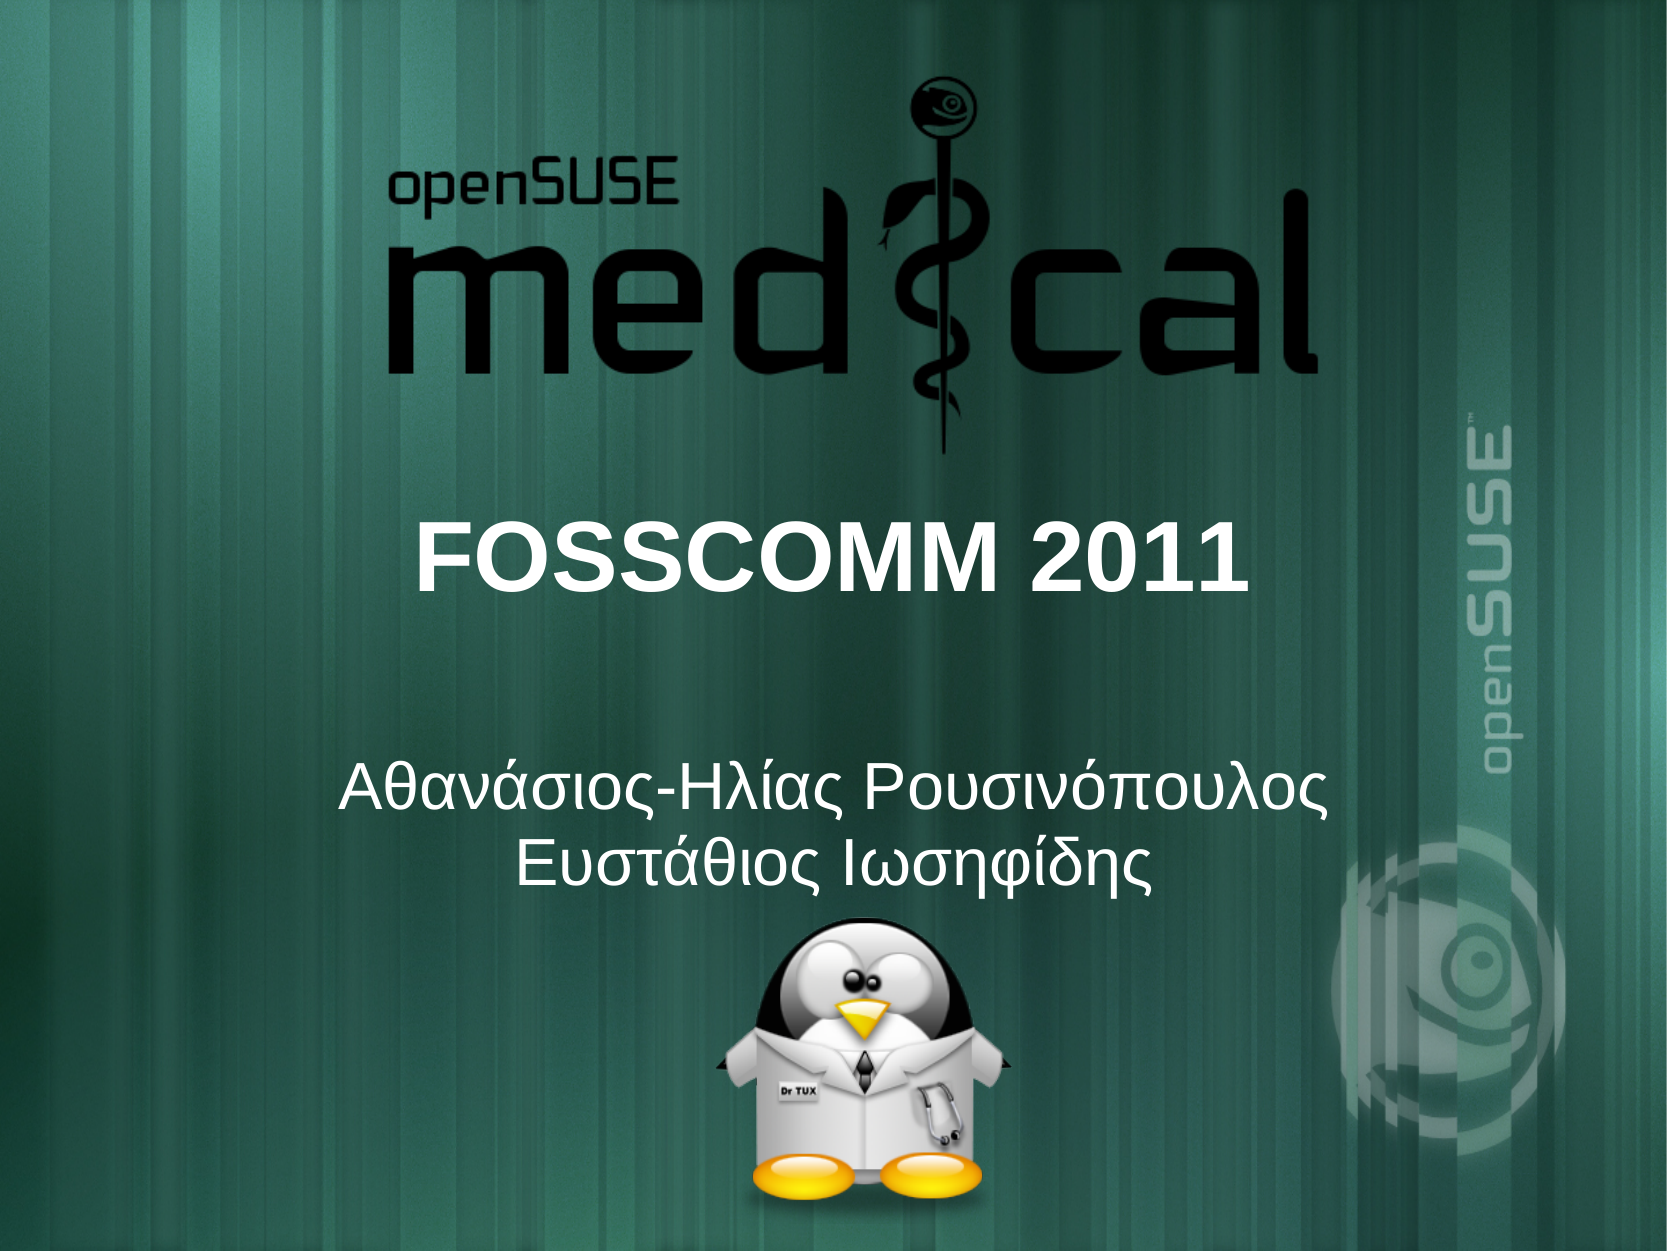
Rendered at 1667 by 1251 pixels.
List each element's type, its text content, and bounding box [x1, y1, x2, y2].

picture [0, 0, 1667, 1251]
title FOSSCOMM 2011 [139, 500, 1525, 701]
subtitle Αθανάσιος-Ηλίας Ρουσινόπουλος Ευστάθιος Ιωσηφίδης [290, 749, 1378, 916]
